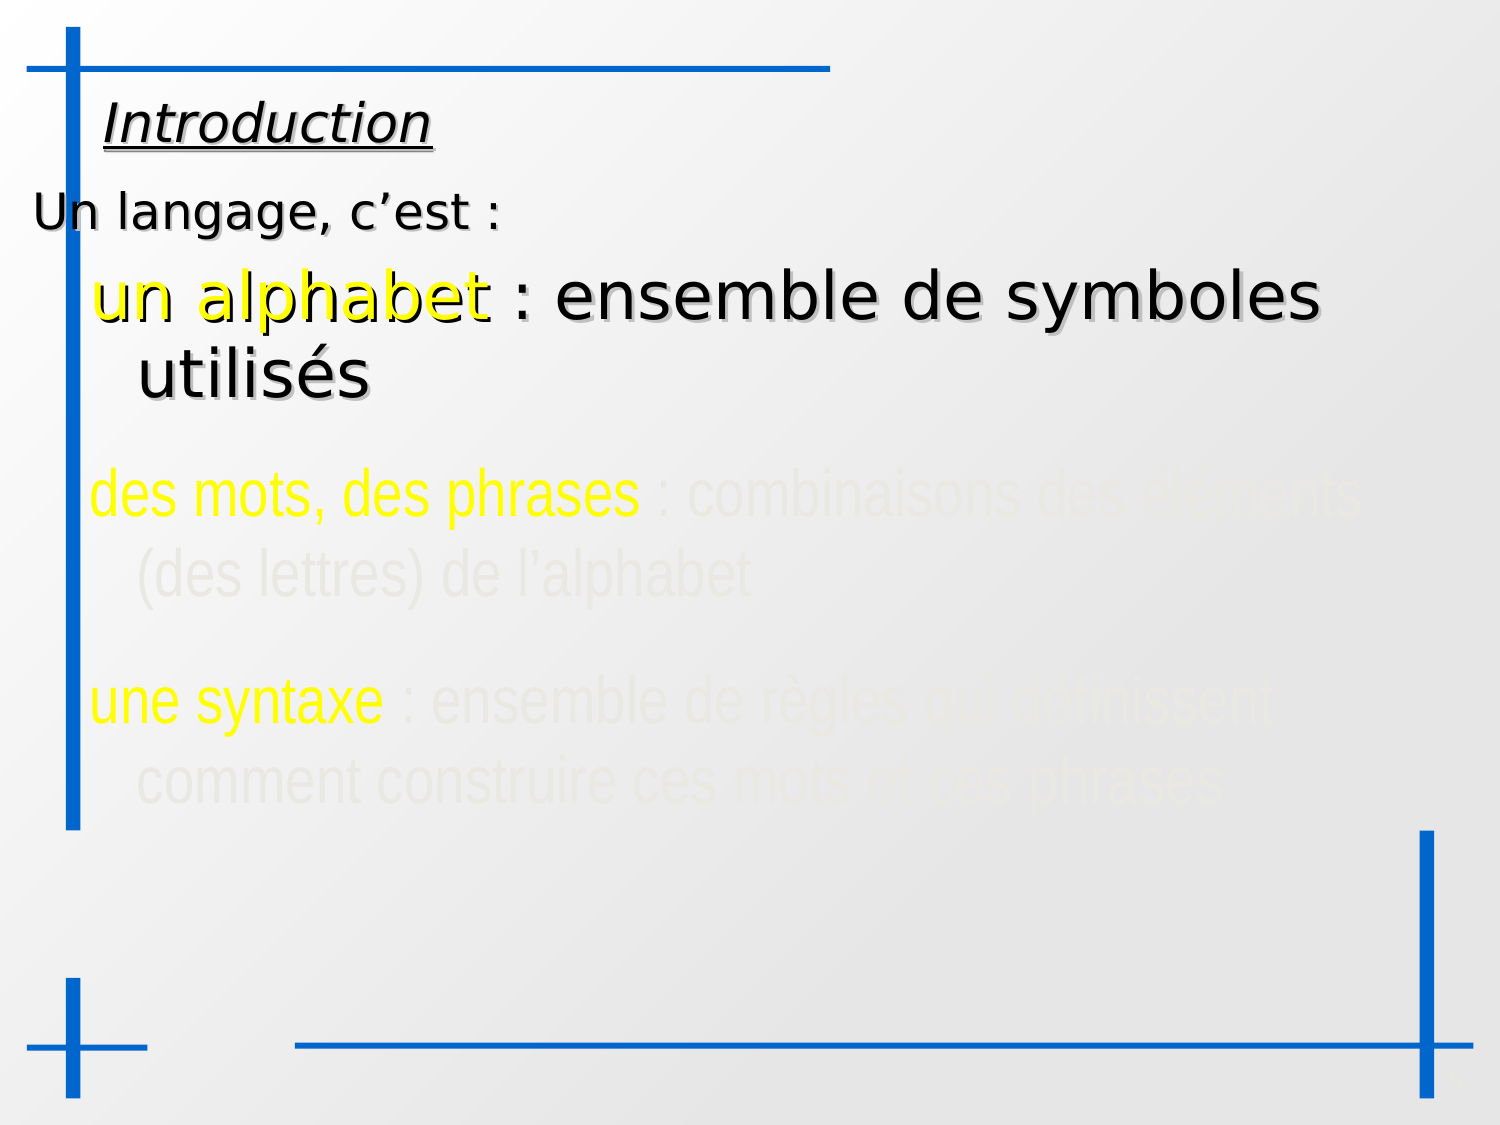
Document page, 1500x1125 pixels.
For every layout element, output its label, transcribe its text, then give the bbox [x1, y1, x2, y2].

text_box des mots, des phrases : combinaisons des éléments (des lettres) de l’alphabet [0, 442, 1500, 618]
title Introduction [88, 49, 1500, 163]
text_box une syntaxe : ensemble de règles qui définissent comment construire ces mots et ces phrases [0, 649, 1447, 905]
list Un langage, c’est : un alphabet : ensemble de symboles utilisés [0, 174, 1500, 427]
